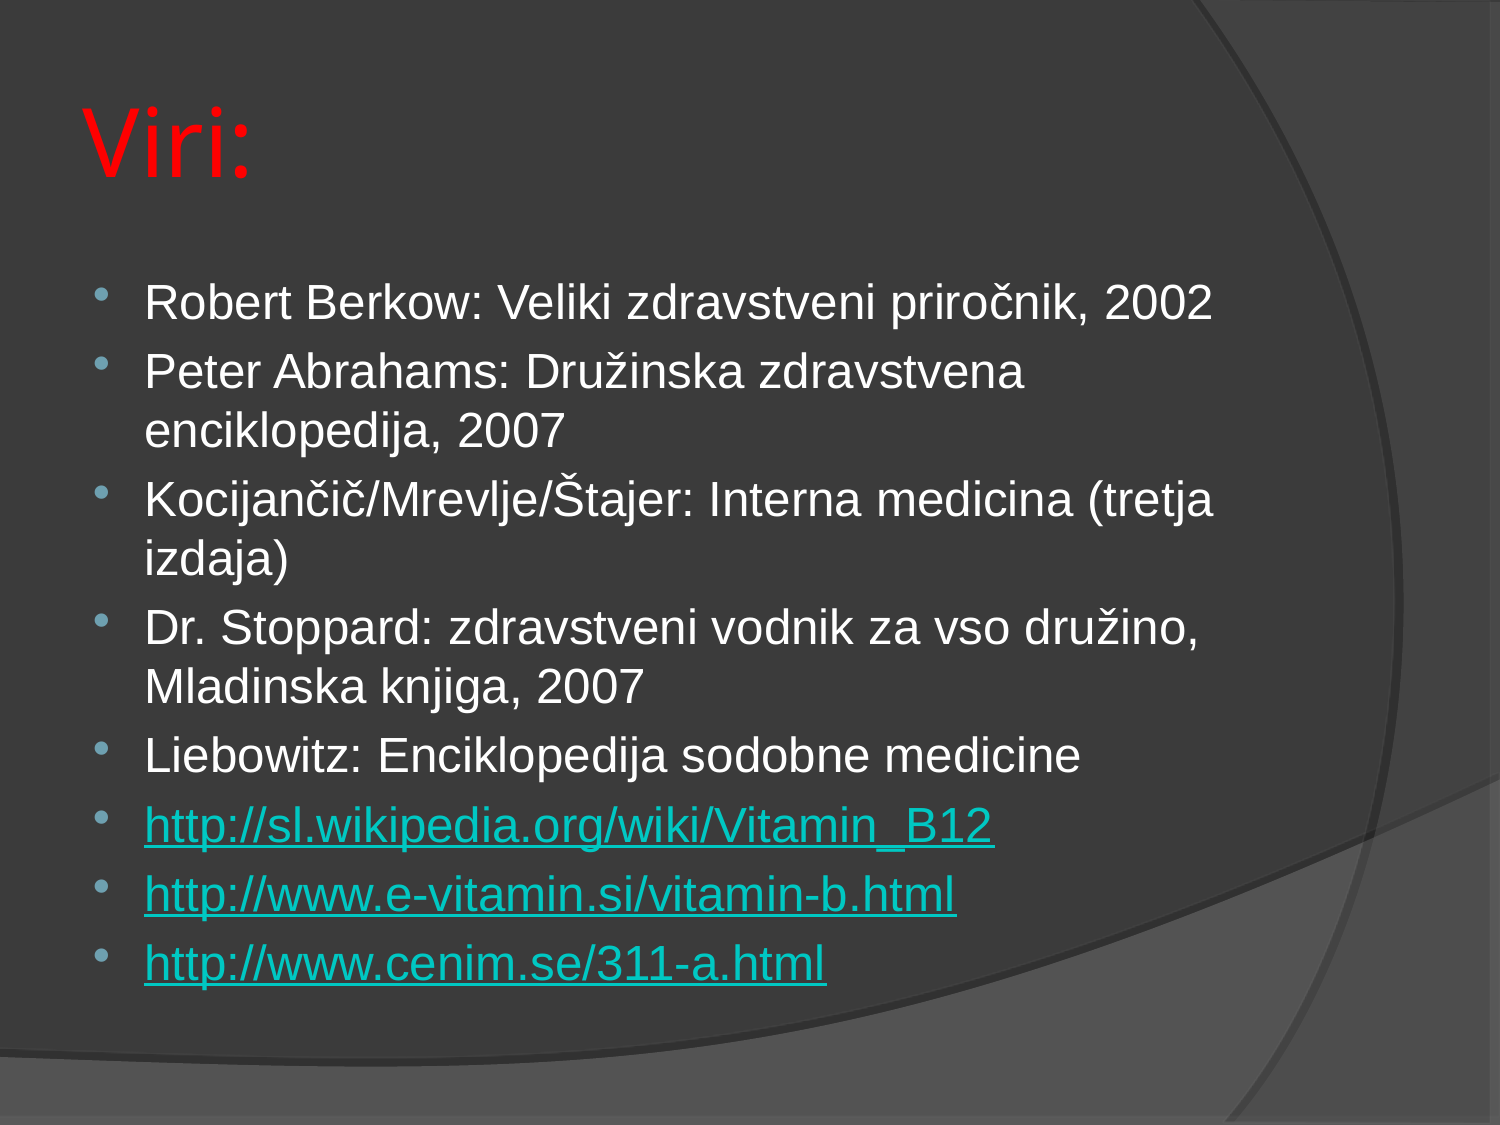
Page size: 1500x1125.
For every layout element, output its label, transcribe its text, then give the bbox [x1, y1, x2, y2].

list Robert Berkow: Veliki zdravstveni priročnik, 2002 Peter Abrahams: Družinska zdravstvena enciklopedija, 2007 Kocijančič/Mrevlje/Štajer: Interna medicina (tretja izdaja) Dr. Stoppard: zdravstveni vodnik za vso družino, Mladinska knjiga, 2007 Liebowitz: Enciklopedija sodobne medicine http://sl.wikipedia.org/wiki/Vitamin_B12 http://www.e-vitamin.si/vitamin-b.html http://www.cenim.se/311-a.html [75, 262, 1300, 1005]
title Viri: [75, 45, 1300, 233]
